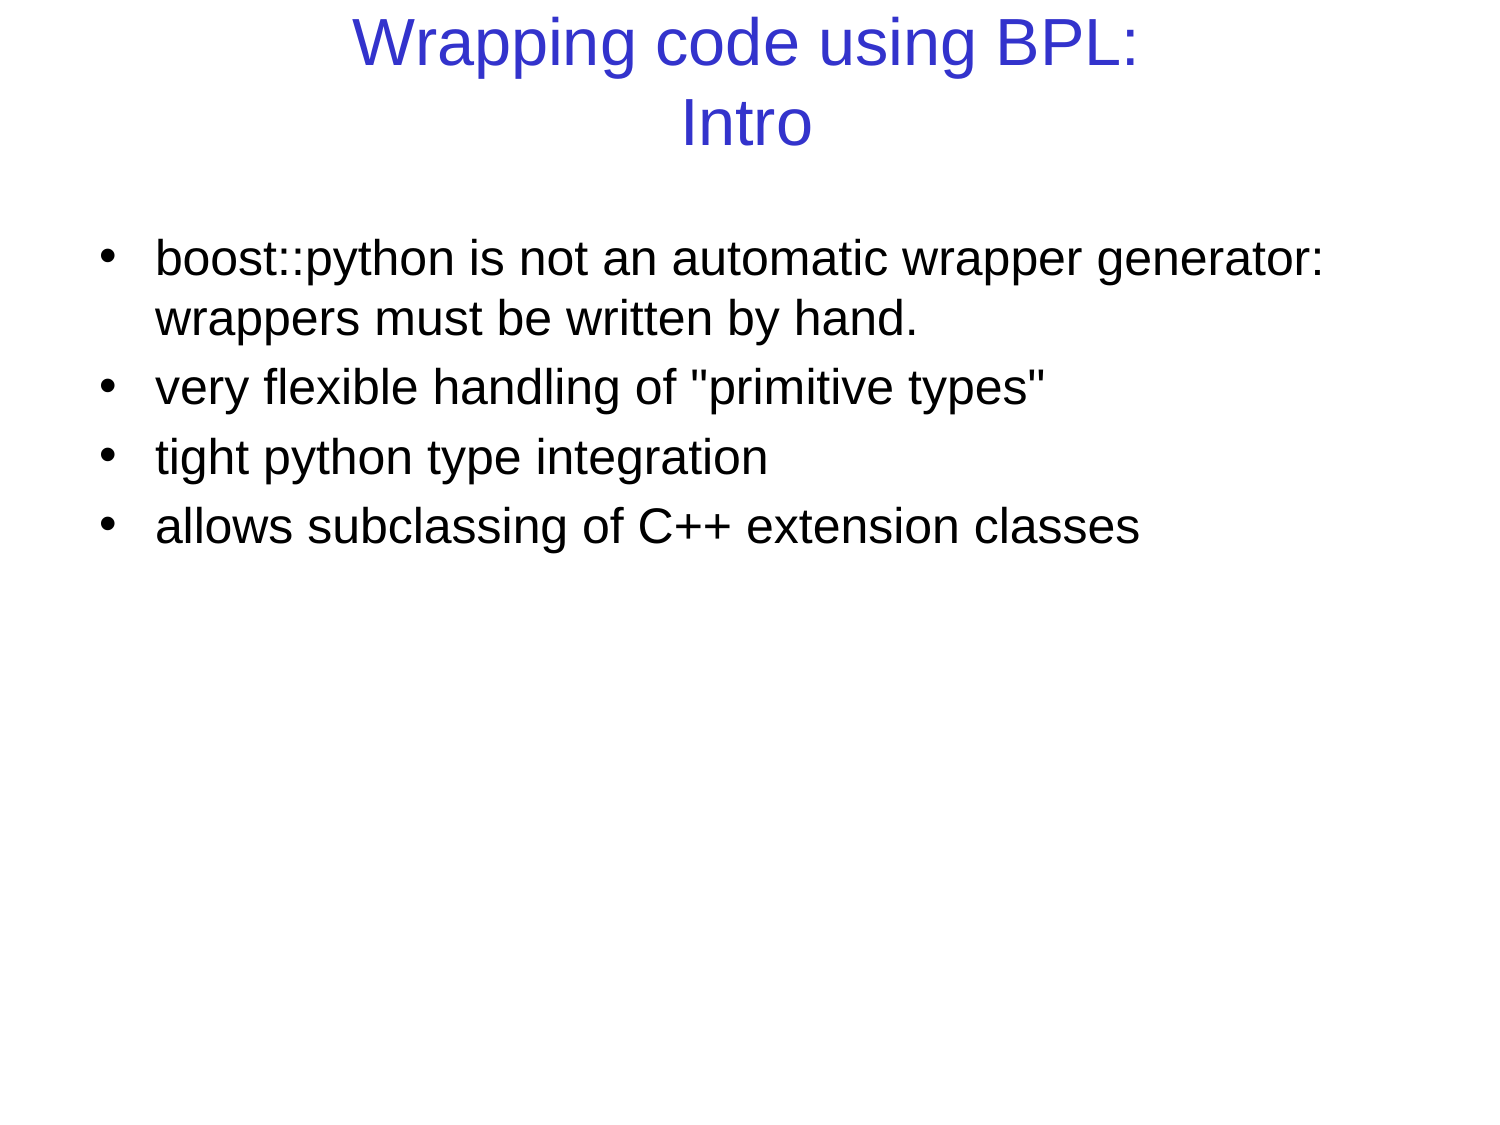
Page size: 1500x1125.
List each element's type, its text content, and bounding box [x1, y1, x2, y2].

title Wrapping code using BPL: Intro [77, 0, 1416, 167]
list boost::python is not an automatic wrapper generator: wrappers must be written by hand. very flexible handling of "primitive types" tight python type integration allows subclassing of C++ extension classes [84, 217, 1427, 1065]
